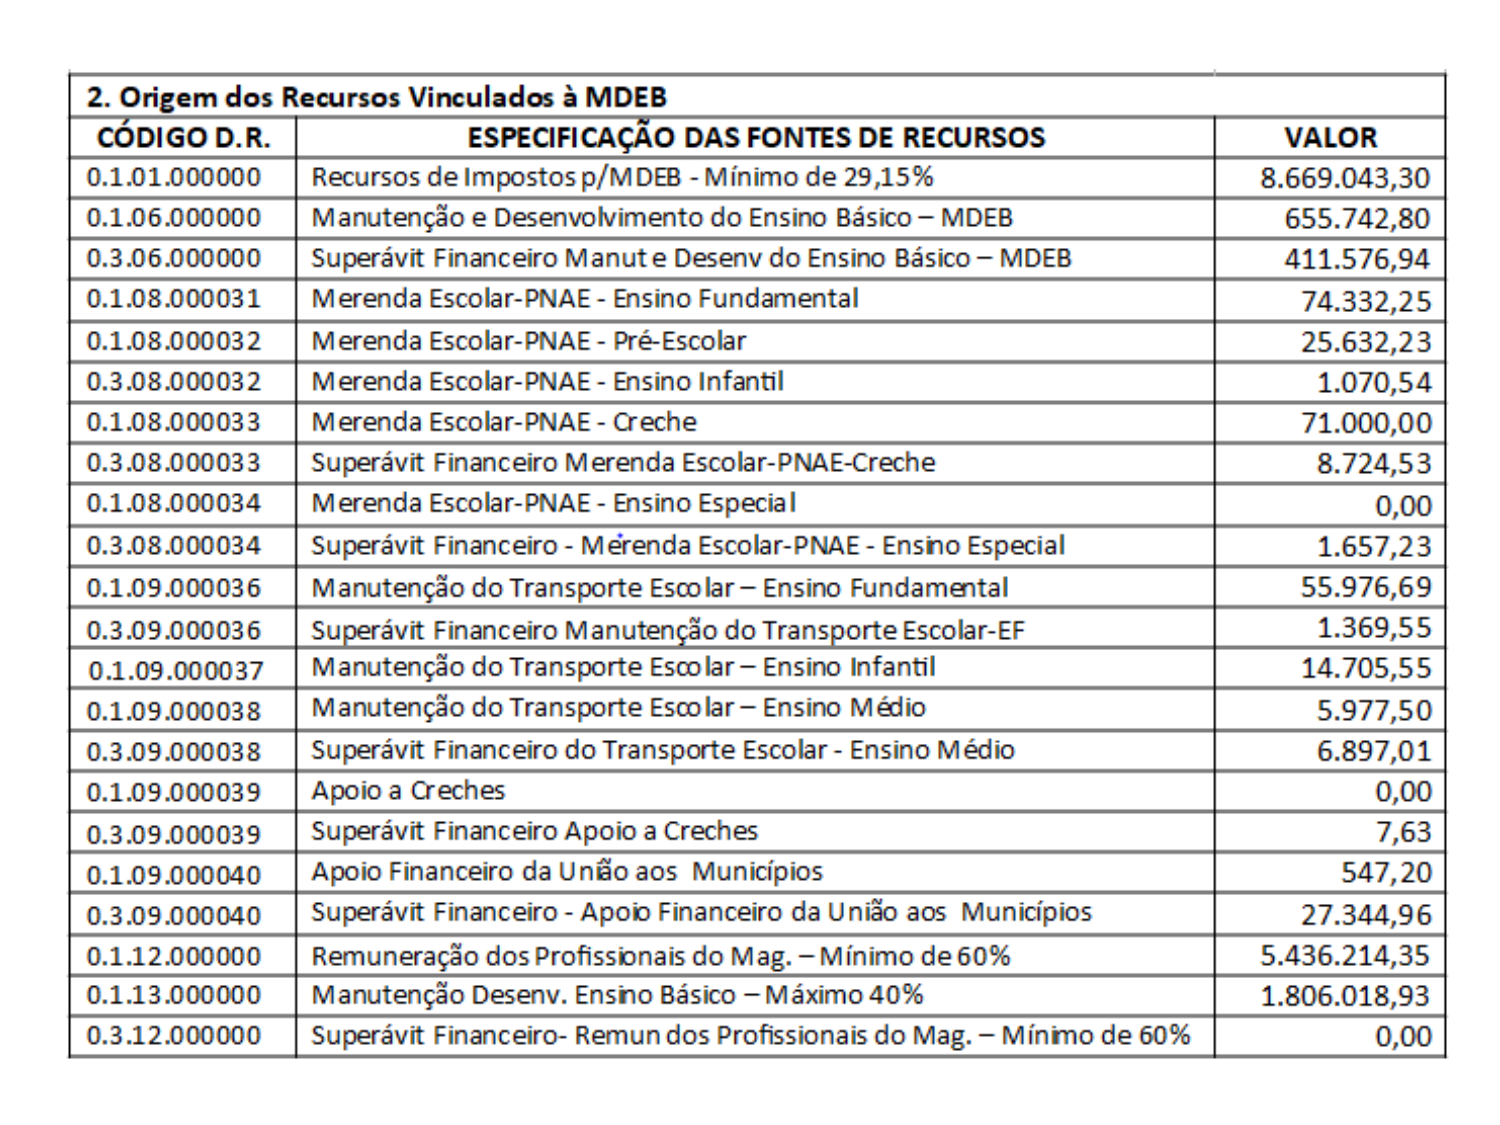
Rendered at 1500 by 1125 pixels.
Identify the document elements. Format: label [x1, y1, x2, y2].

picture [63, 69, 1453, 1063]
